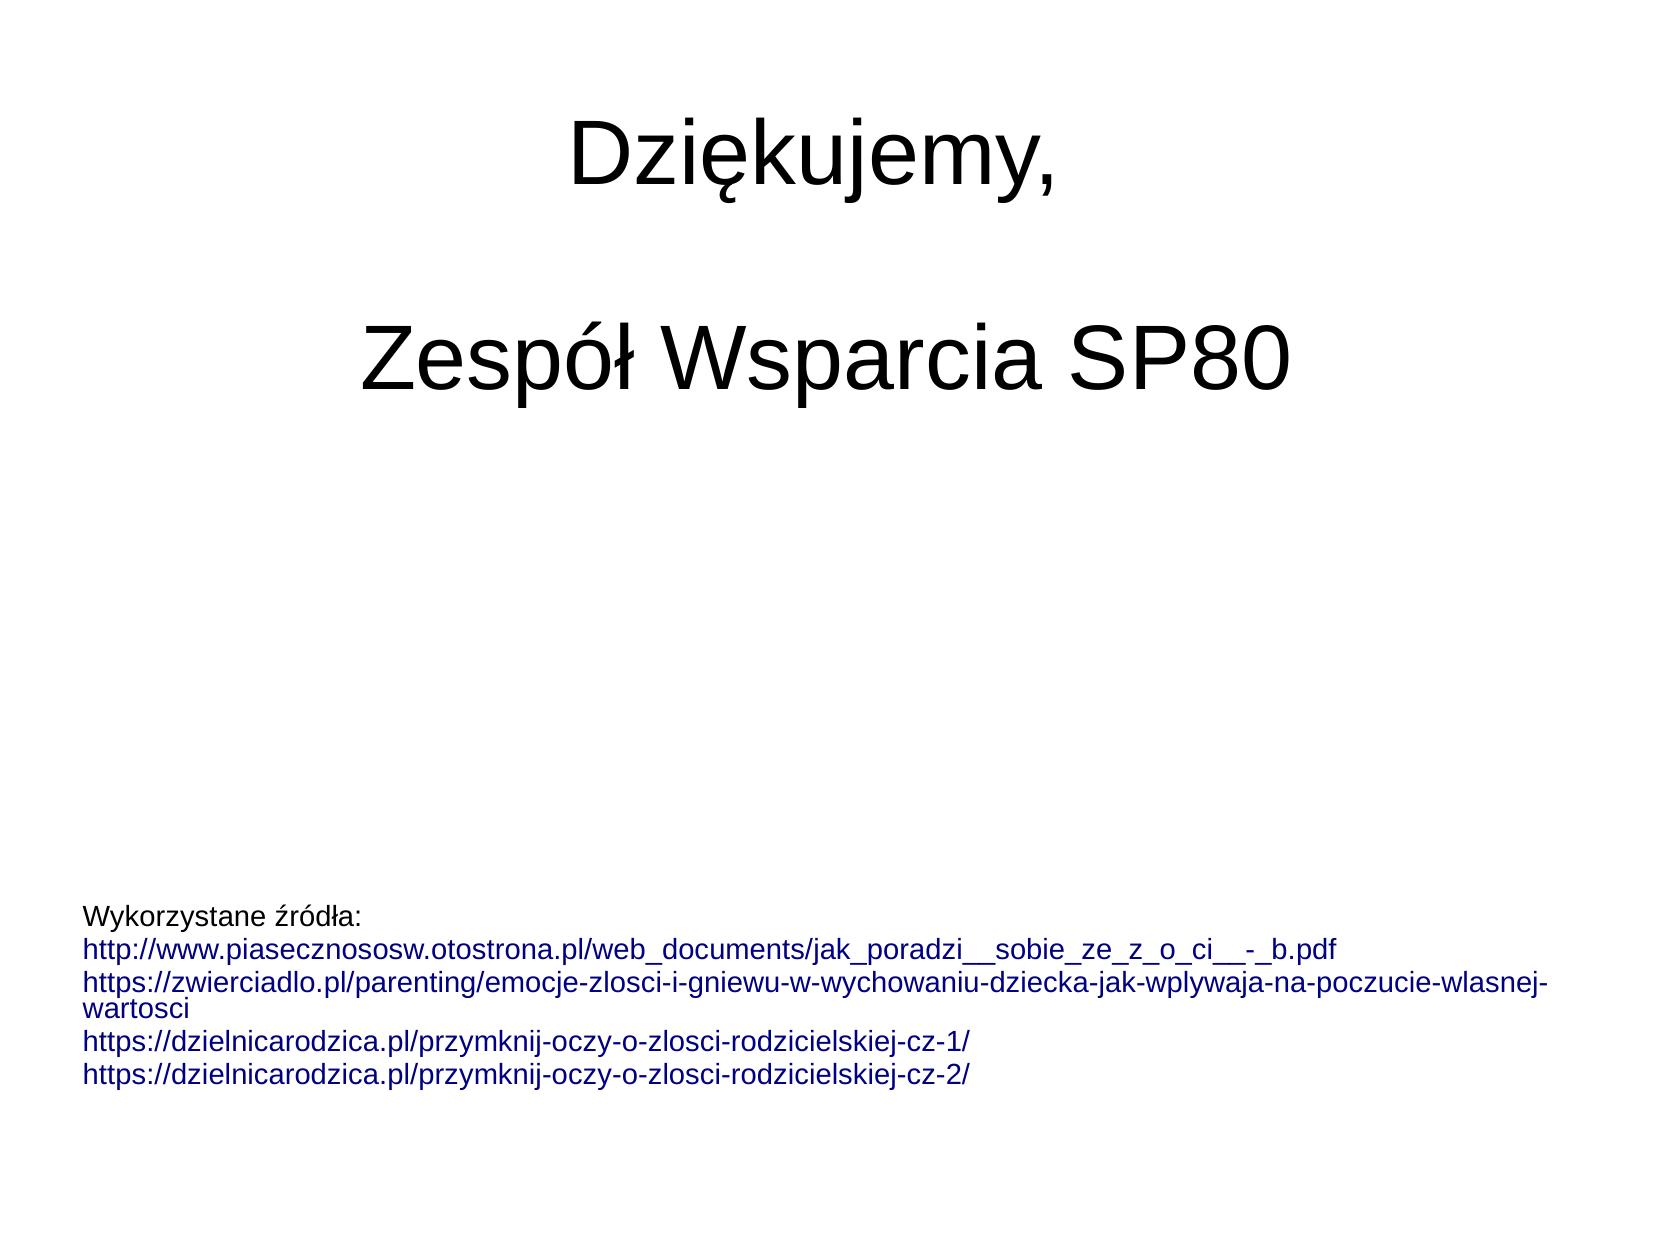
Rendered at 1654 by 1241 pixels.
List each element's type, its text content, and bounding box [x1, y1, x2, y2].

subtitle Wykorzystane źródła: http://www.piasecznososw.otostrona.pl/web_documents/jak_poradzi__sobie_ze_z_o_ci__-_b.pdf https://zwierciadlo.pl/parenting/emocje-zlosci-i-gniewu-w-wychowaniu-dziecka-jak-wplywaja-na-poczucie-wlasnej-wartosci https://dzielnicarodzica.pl/przymknij-oczy-o-zlosci-rodzicielskiej-cz-1/ https://dzielnicarodzica.pl/przymknij-oczy-o-zlosci-rodzicielskiej-cz-2/ [82, 290, 1571, 1109]
title Dziękujemy, Zespół Wsparcia SP80 [82, 0, 1571, 290]
